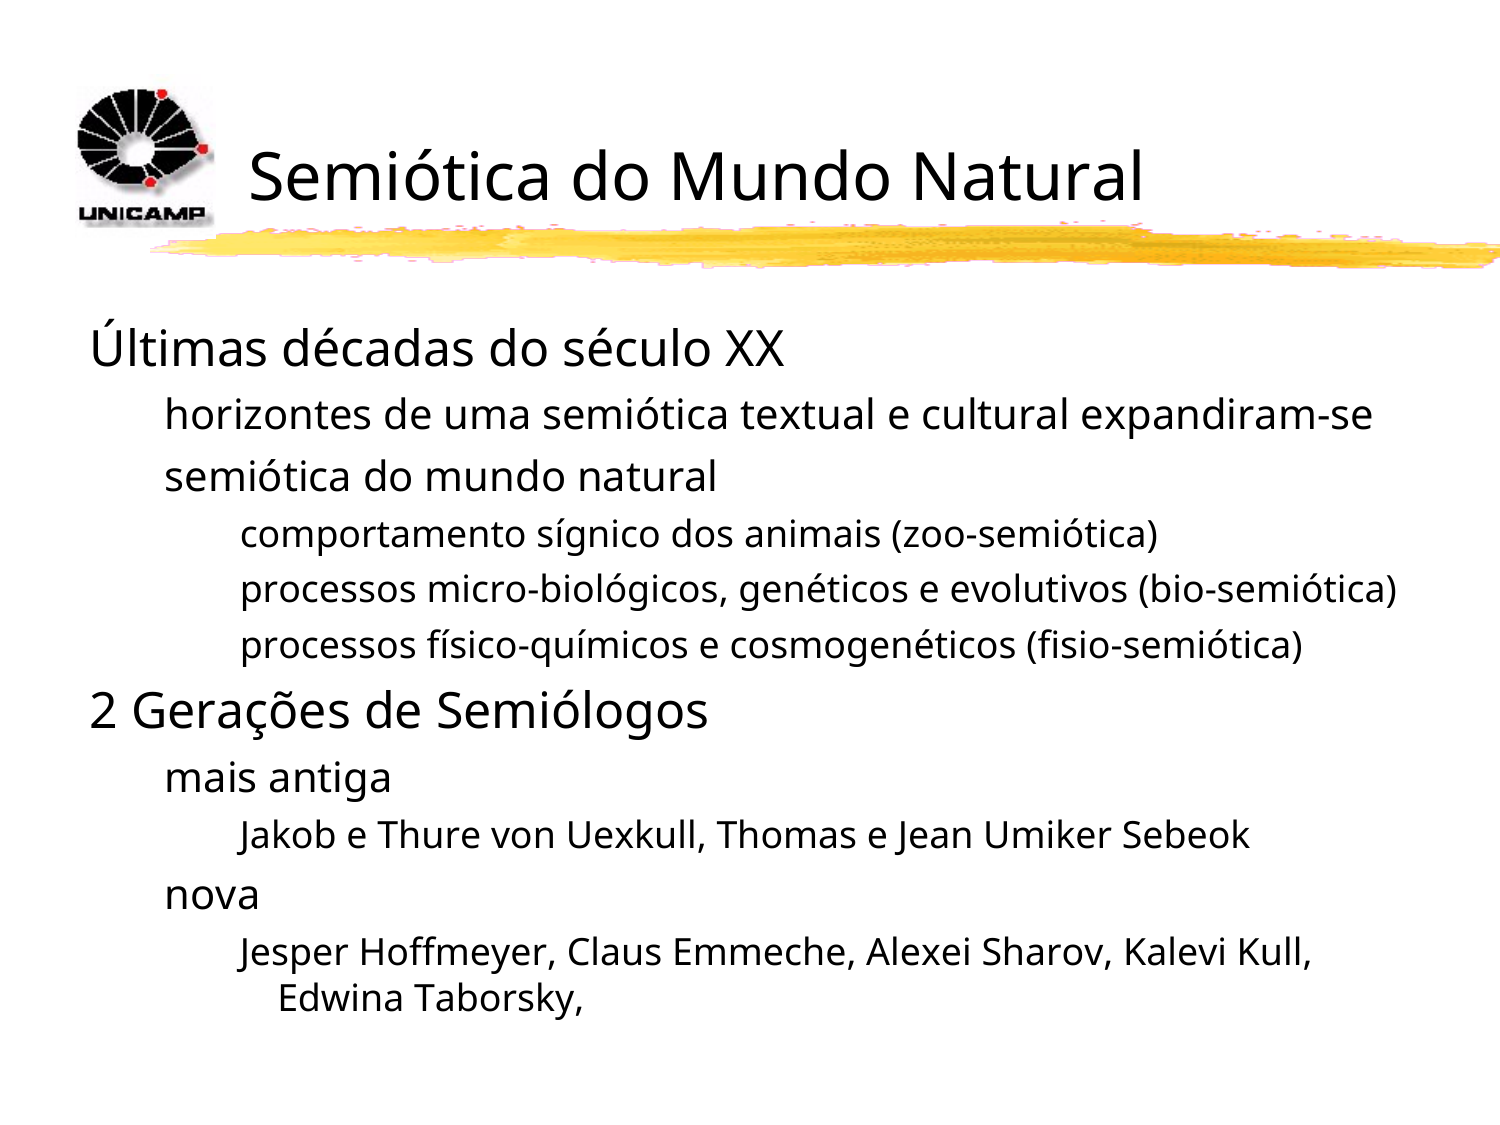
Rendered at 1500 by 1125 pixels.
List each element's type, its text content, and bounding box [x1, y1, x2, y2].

picture [75, 74, 1500, 279]
title Semiótica do Mundo Natural [233, 37, 1434, 225]
list Últimas décadas do século XX horizontes de uma semiótica textual e cultural expandiram-se semiótica do mundo natural comportamento sígnico dos animais (zoo-semiótica) processos micro-biológicos, genéticos e evolutivos (bio-semiótica) processos físico-químicos e cosmogenéticos (fisio-semiótica) 2 Gerações de Semiólogos mais antiga Jakob e Thure von Uexkull, Thomas e Jean Umiker Sebeok nova Jesper Hoffmeyer, Claus Emmeche, Alexei Sharov, Kalevi Kull, Edwina Taborsky, [74, 309, 1417, 994]
